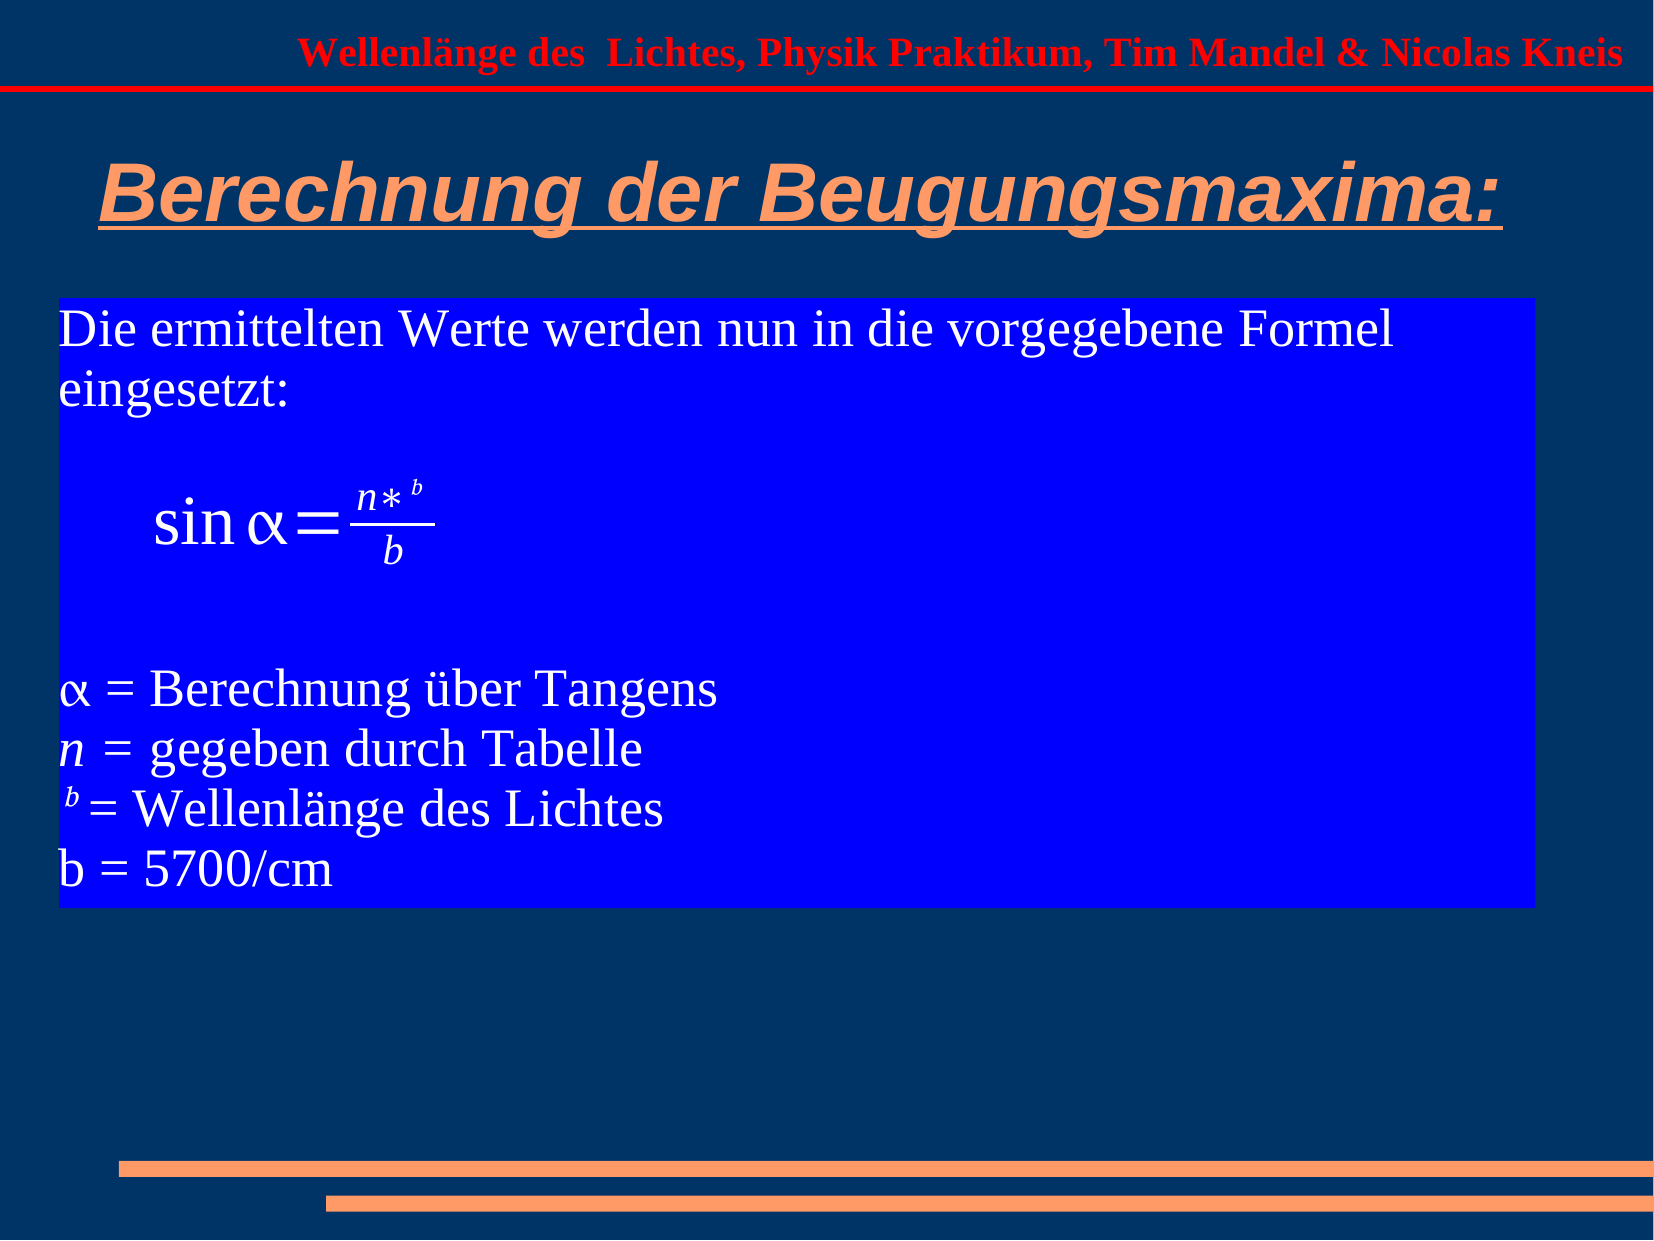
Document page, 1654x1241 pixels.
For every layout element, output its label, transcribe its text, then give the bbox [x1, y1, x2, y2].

text_box Die ermittelten Werte werden nun in die vorgegebene Formel eingesetzt:  = Berechnung über Tangens n = gegeben durch Tabelle  = Wellenlänge des Lichtes b = 5700/cm [59, 298, 1536, 909]
title Berechnung der Beugungsmaxima: [98, 88, 1511, 297]
chart [146, 472, 443, 576]
text_box Wellenlänge des Lichtes, Physik Praktikum, Tim Mandel & Nicolas Kneis [265, 29, 1625, 97]
